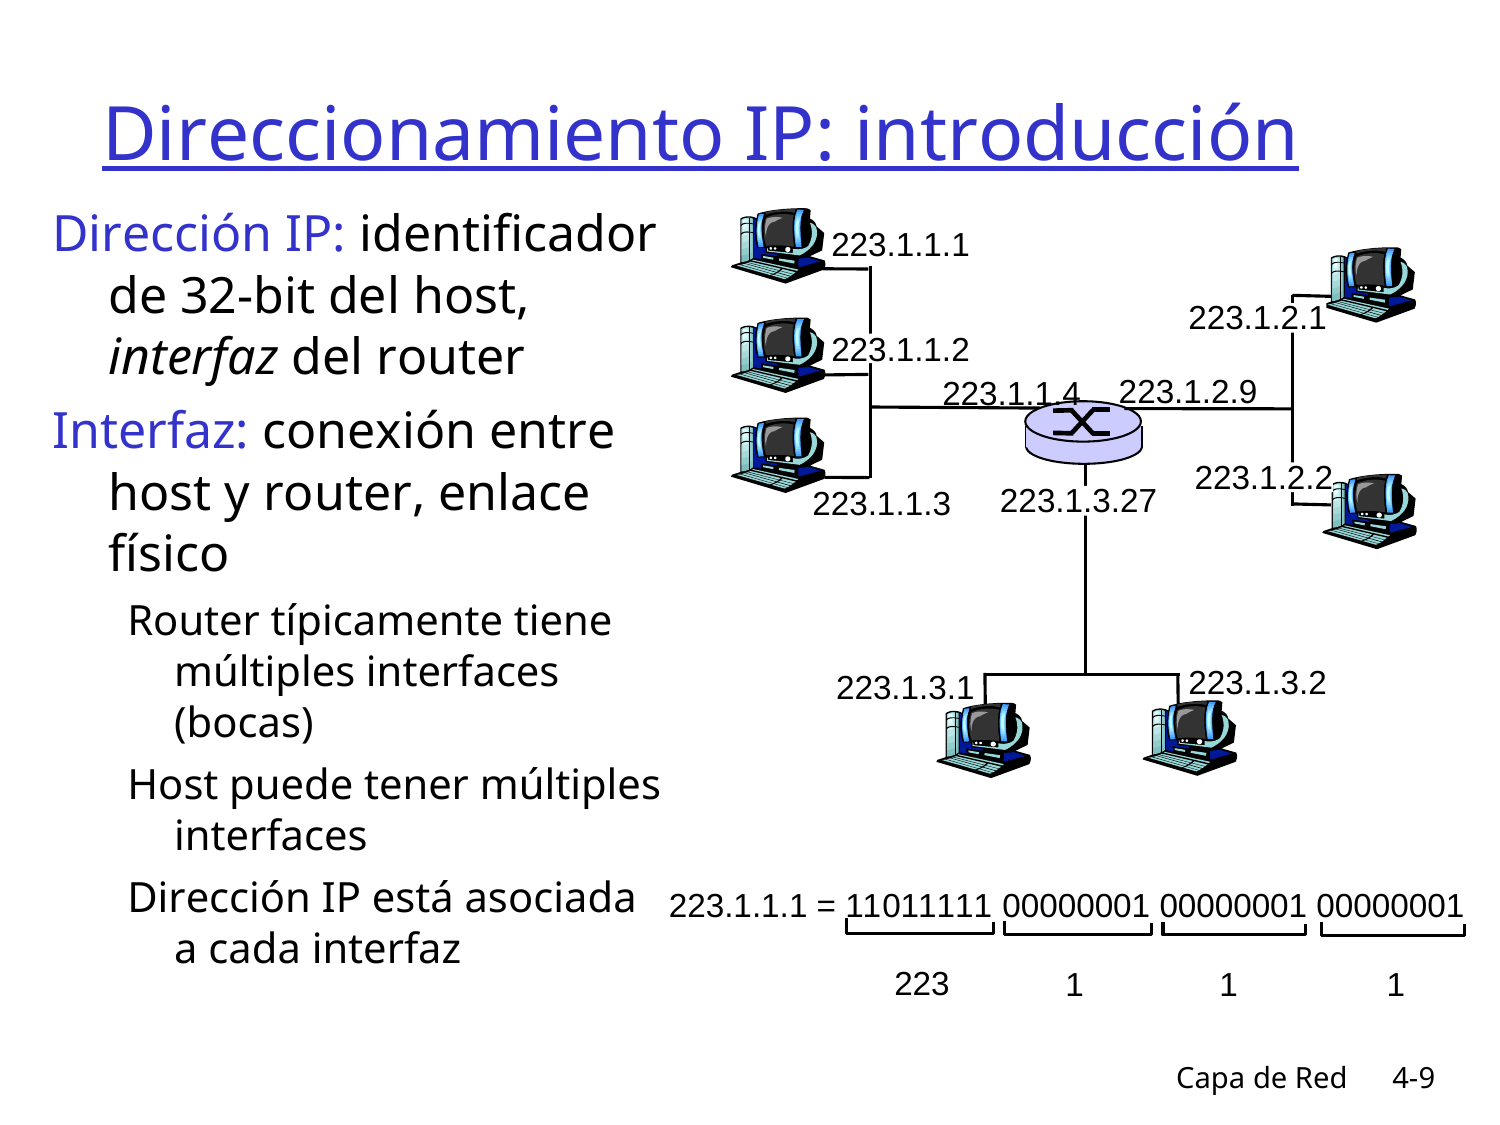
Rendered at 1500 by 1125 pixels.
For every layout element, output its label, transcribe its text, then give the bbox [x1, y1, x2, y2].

text_box [1097, 401, 1104, 407]
text_box 1 [1371, 955, 1421, 1012]
text_box 223.1.2.2 [1179, 448, 1349, 504]
picture [1142, 699, 1239, 776]
text_box 1 [1204, 955, 1253, 1012]
text_box 223.1.3.2 [1173, 653, 1343, 709]
text_box 1 [1050, 955, 1099, 1012]
picture [730, 316, 827, 393]
text_box 223.1.1.1 = 11011111 00000001 00000001 00000001 [654, 876, 1481, 932]
picture [1322, 473, 1419, 550]
picture [936, 702, 1033, 779]
text_box [1025, 412, 1142, 464]
picture [730, 416, 827, 493]
text_box 223.1.3.27 [985, 471, 1173, 527]
text_box 223.1.1.3 [797, 474, 967, 531]
text_box 223 [879, 954, 965, 1010]
text_box 223.1.2.1 [1173, 288, 1343, 345]
picture [1321, 246, 1418, 323]
text_box 223.1.1.1 [816, 215, 986, 271]
text_box 223.1.1.2 [816, 320, 986, 377]
text_box 223.1.2.9 [1104, 362, 1273, 419]
picture [730, 207, 827, 284]
list Dirección IP: identificador de 32-bit del host, interfaz del router Interfaz: conexión entre host y router, enlace físico Router típicamente tiene múltiples interfaces (bocas) Host puede tener múltiples interfaces Dirección IP está asociada a cada interfaz [37, 195, 685, 1066]
text_box 223.1.1.4 [927, 364, 1097, 420]
text_box 223.1.3.1 [821, 658, 990, 714]
title Direccionamiento IP: introducción [87, 37, 1363, 225]
